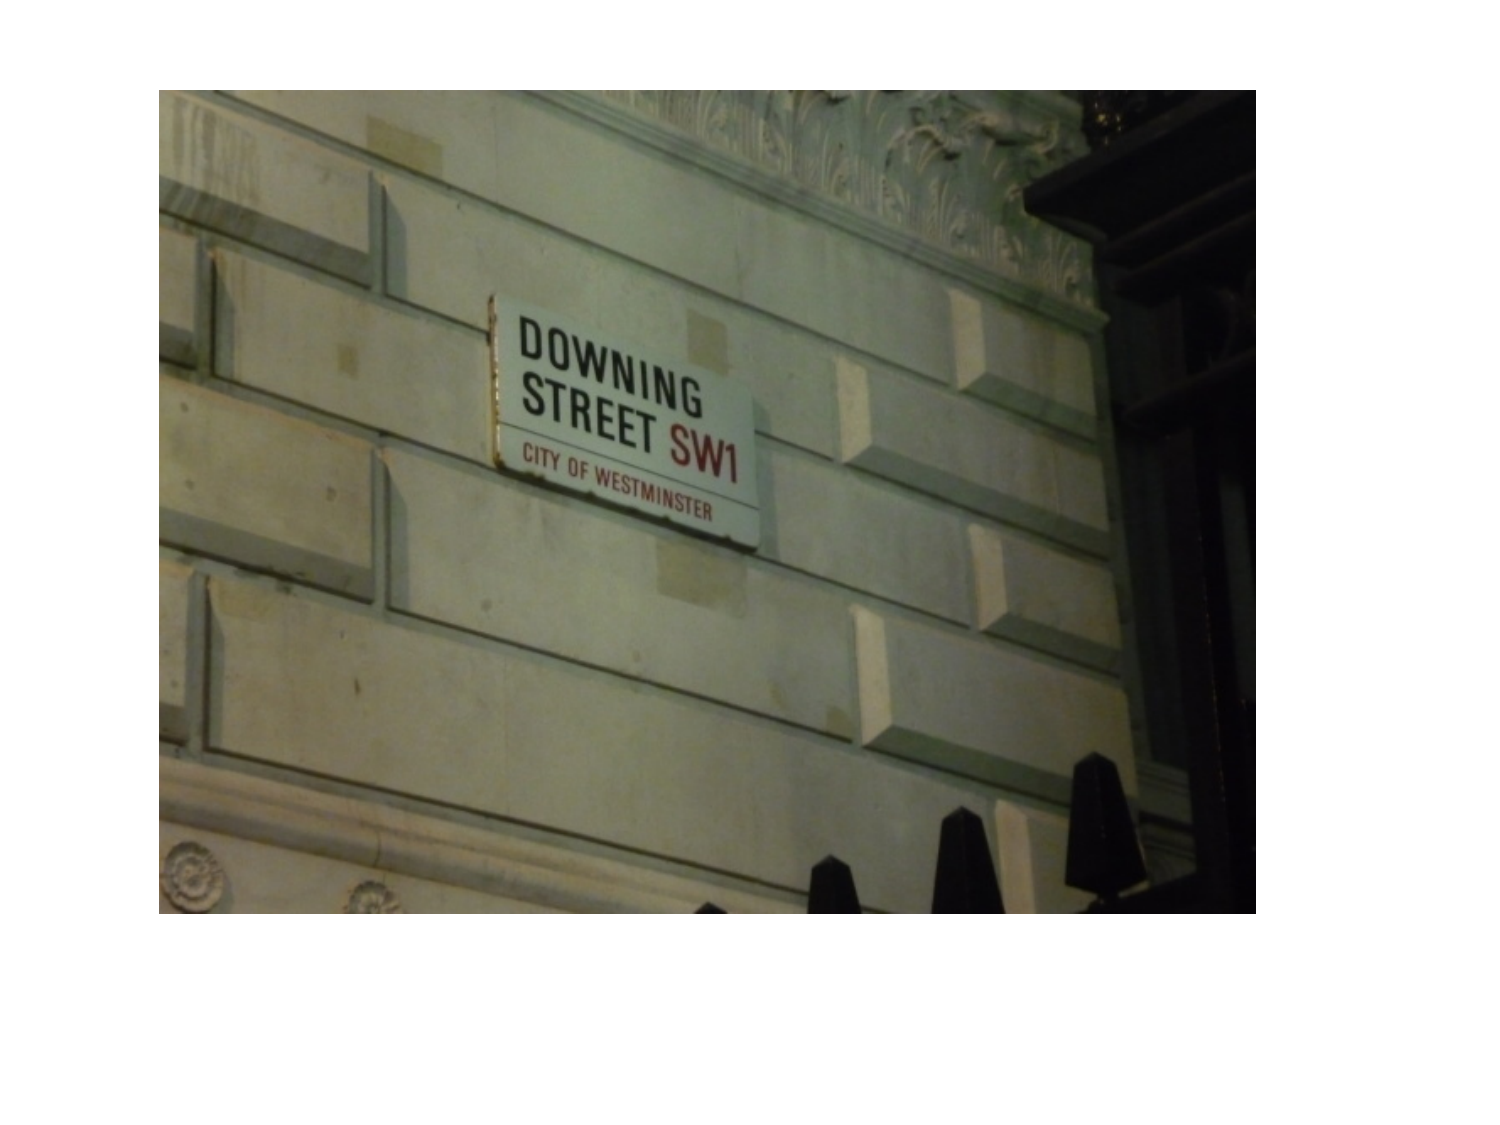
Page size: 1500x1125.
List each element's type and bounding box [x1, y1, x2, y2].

picture [159, 90, 1256, 914]
